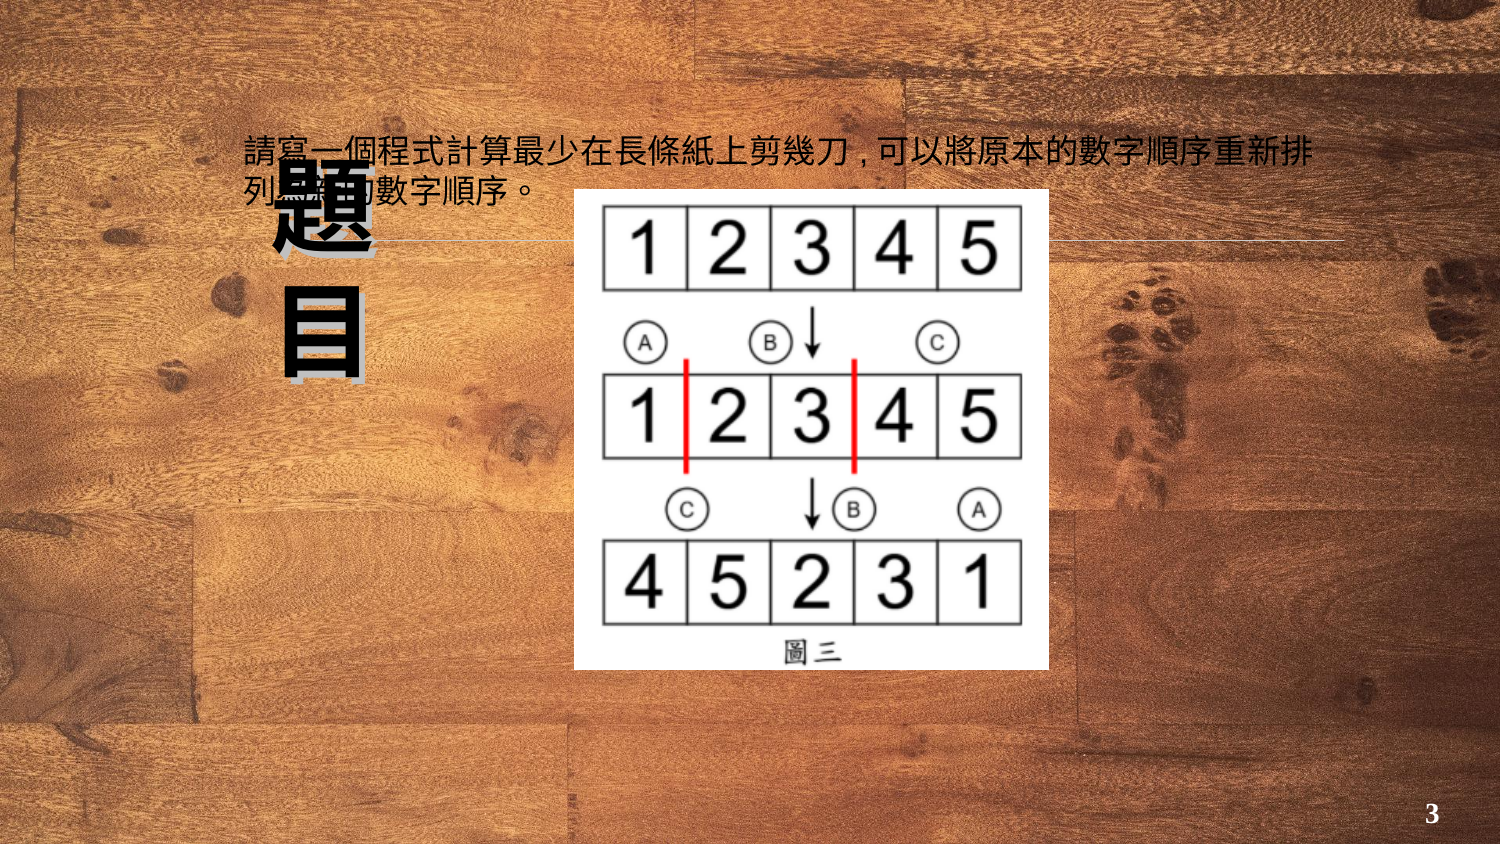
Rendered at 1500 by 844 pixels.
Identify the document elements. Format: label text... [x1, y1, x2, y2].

picture [574, 189, 1049, 670]
title 題 目 [28, 306, 210, 552]
text_box 請寫一個程式計算最少在長條紙上剪幾刀,可以將原本的數字順序重新排列為新的數字順序。 [228, 123, 1330, 217]
slide_number 3 [1410, 779, 1500, 844]
